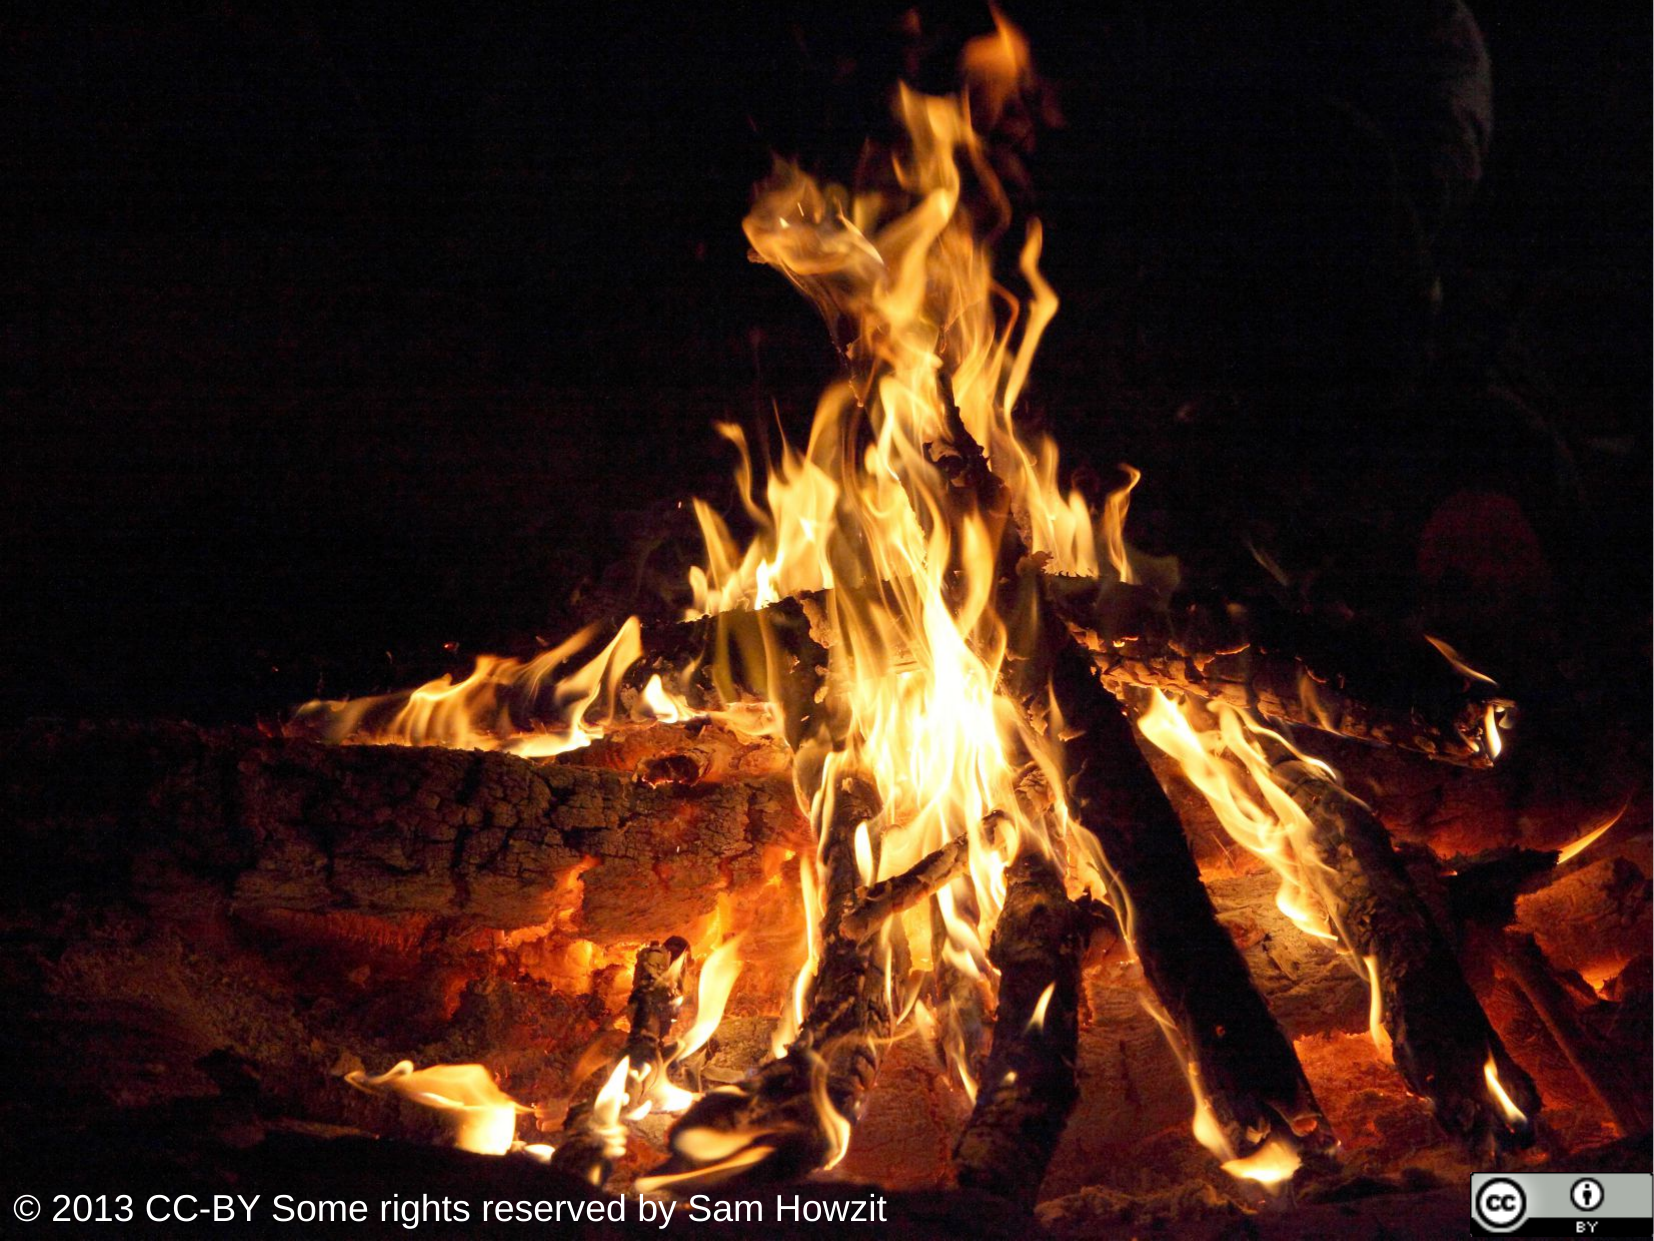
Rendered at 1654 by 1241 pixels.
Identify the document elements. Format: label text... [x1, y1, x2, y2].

text_box © 2013 CC-BY Some rights reserved by Sam Howzit [0, 1180, 982, 1237]
picture [0, 0, 1654, 1241]
